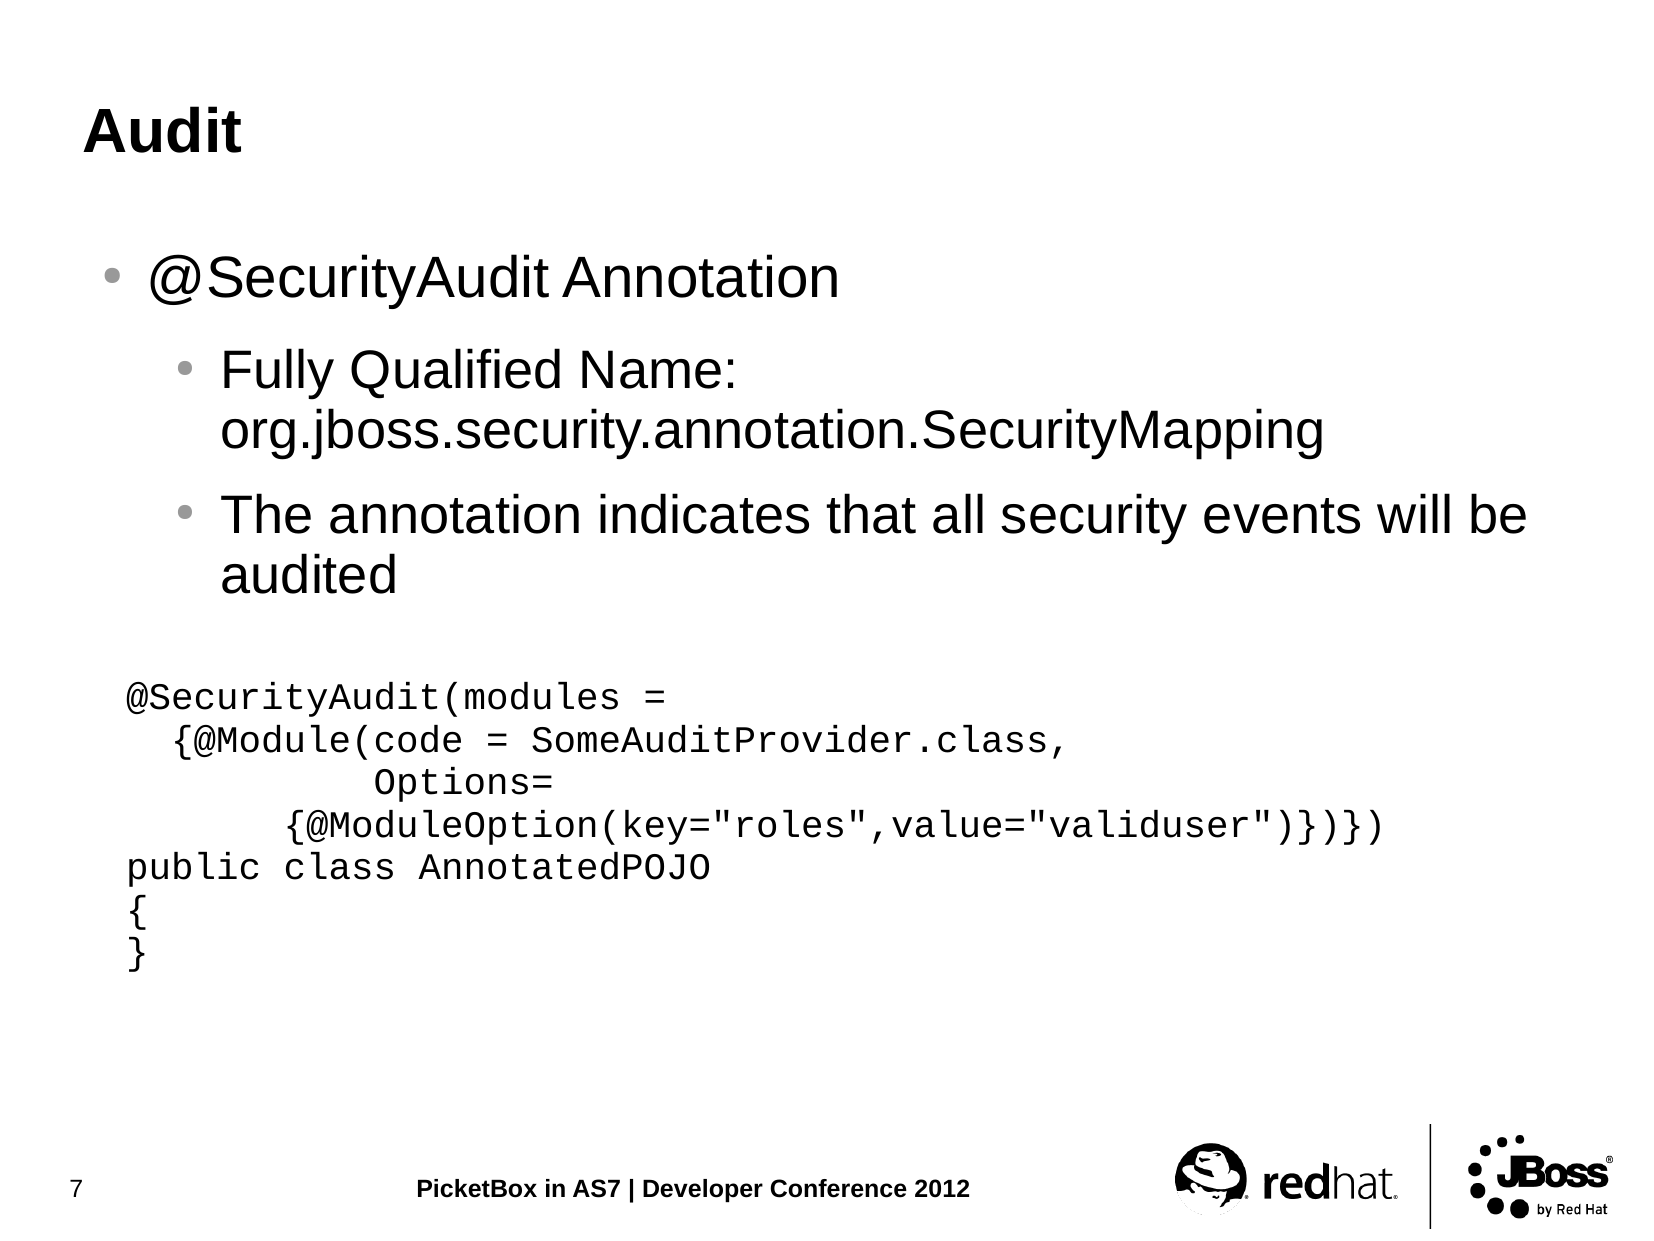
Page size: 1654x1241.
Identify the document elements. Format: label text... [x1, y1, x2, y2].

picture [1175, 1124, 1613, 1229]
list @SecurityAudit Annotation Fully Qualified Name: org.jboss.security.annotation.SecurityMapping The annotation indicates that all security events will be audited [86, 244, 1576, 1039]
title Audit [82, 37, 1571, 226]
text_box @SecurityAudit(modules = {@Module(code = SomeAuditProvider.class, Options= {@ModuleOption(key="roles",value="validuser")})}) public class AnnotatedPOJO { } [111, 670, 1463, 1086]
